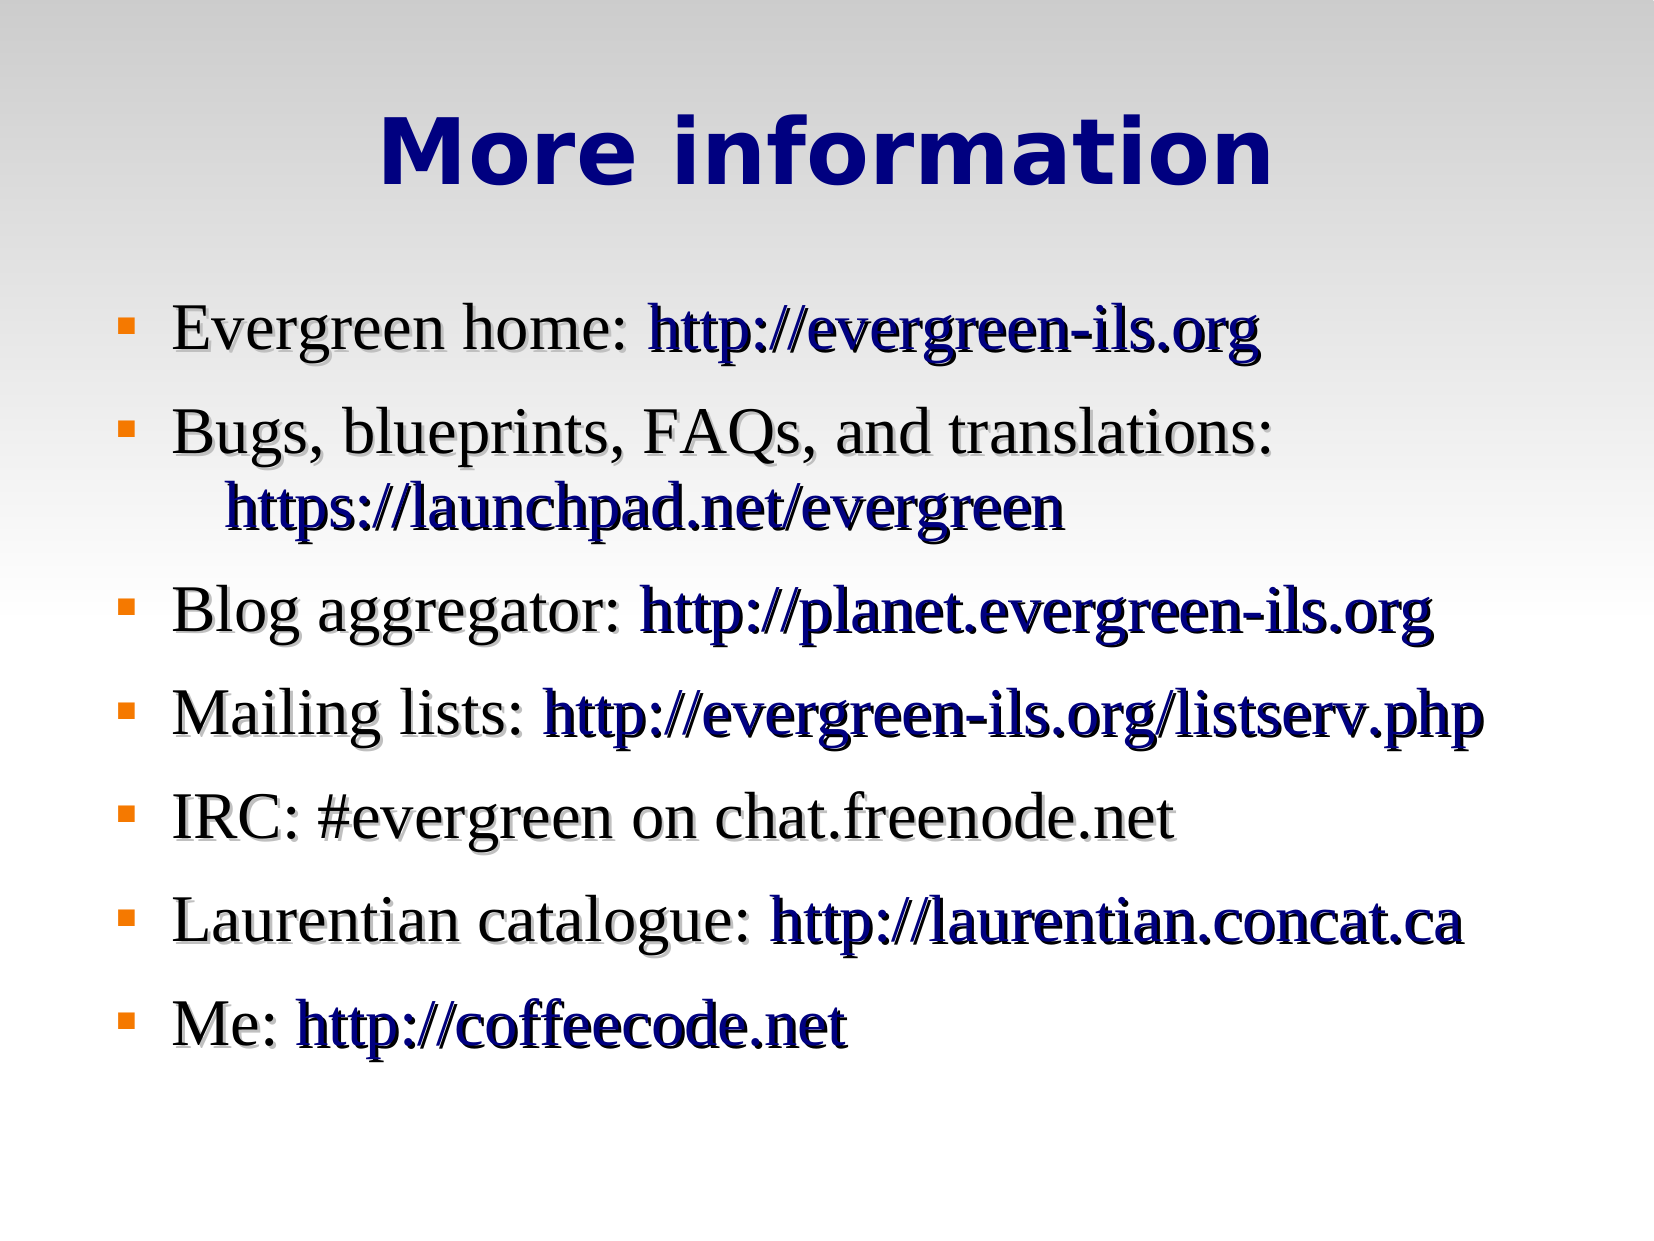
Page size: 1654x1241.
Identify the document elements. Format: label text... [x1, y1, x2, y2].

title More information [82, 56, 1571, 250]
list Evergreen home: http://evergreen-ils.org Bugs, blueprints, FAQs, and translations: https://launchpad.net/evergreen Blog aggregator: http://planet.evergreen-ils.org Mailing lists: http://evergreen-ils.org/listserv.php IRC: #evergreen on chat.freenode.net Laurentian catalogue: http://laurentian.concat.ca Me: http://coffeecode.net [82, 290, 1571, 1114]
